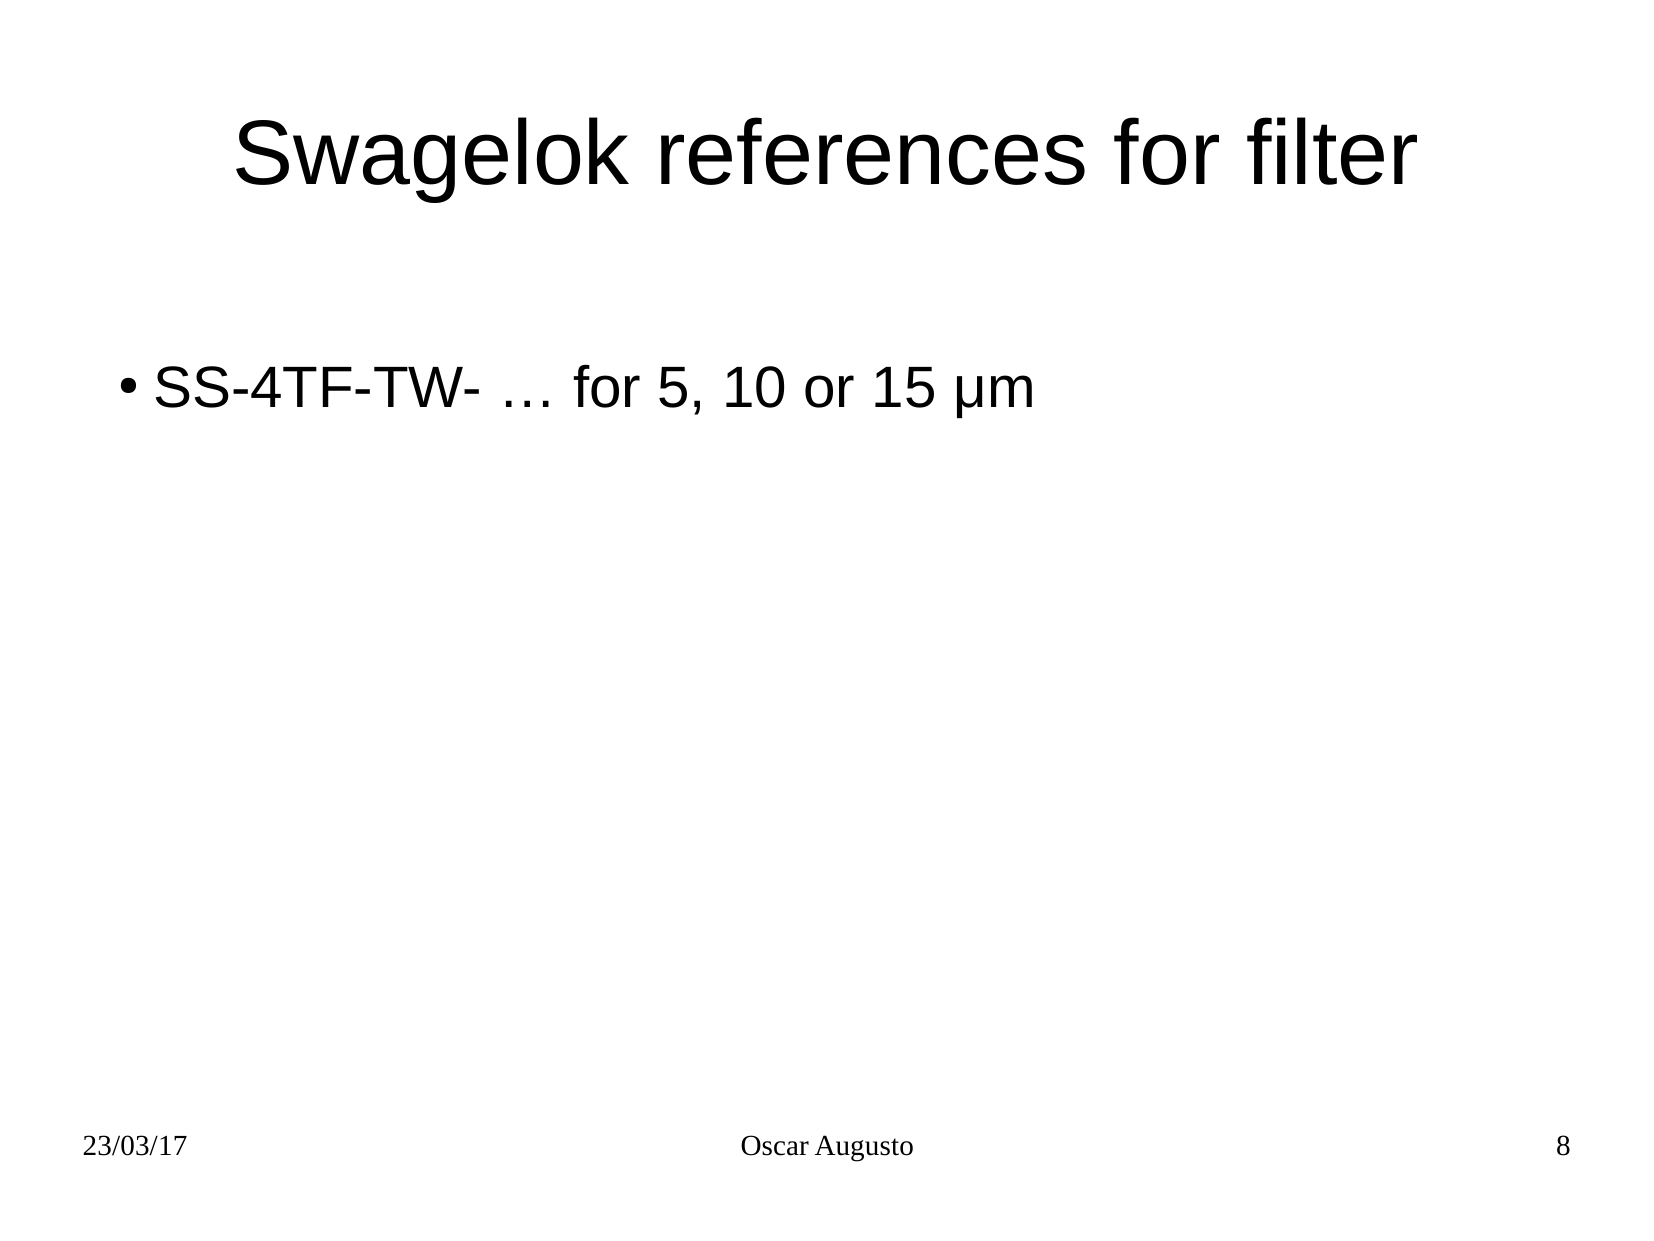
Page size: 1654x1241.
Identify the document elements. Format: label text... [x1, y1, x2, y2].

title Swagelok references for filter [82, 49, 1571, 257]
subtitle SS-4TF-TW- … for 5, 10 or 15 μm [82, 290, 1571, 1111]
